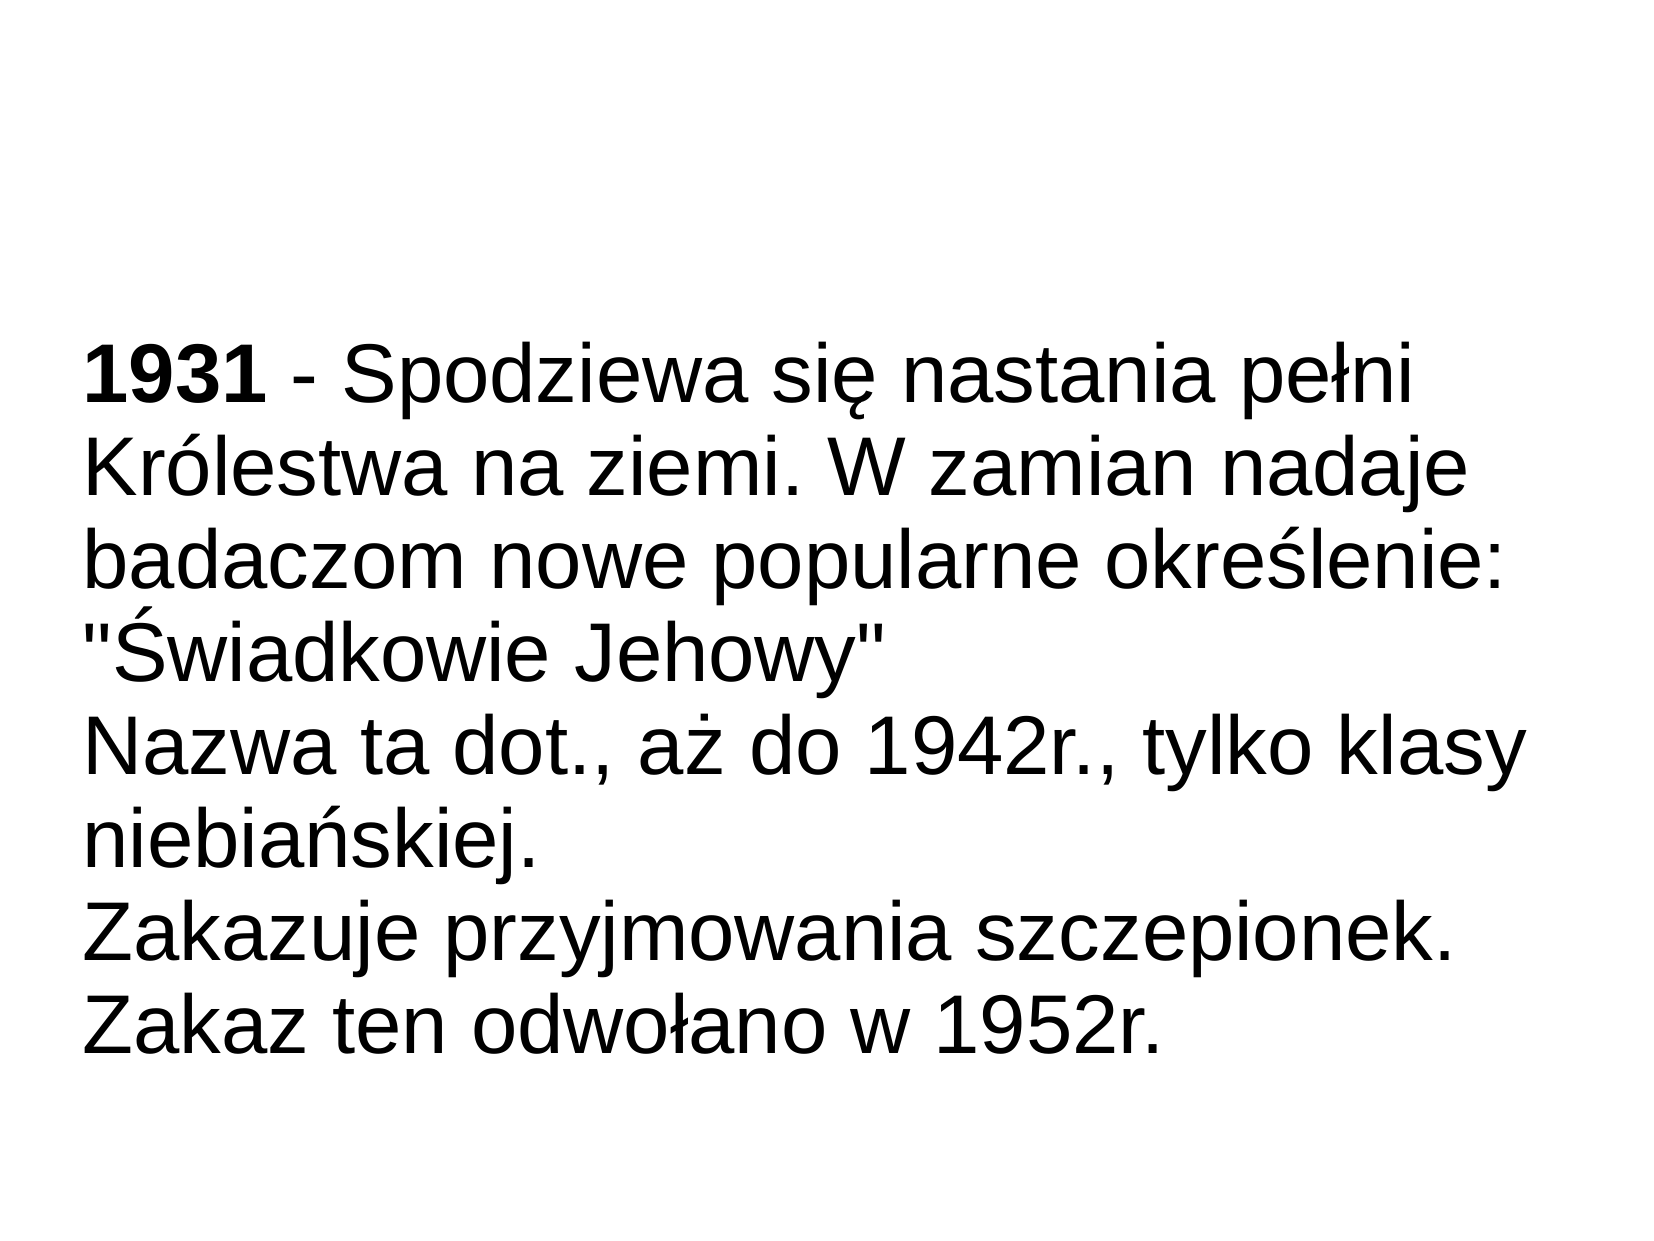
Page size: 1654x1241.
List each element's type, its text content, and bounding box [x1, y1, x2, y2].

subtitle 1931 - Spodziewa się nastania pełni Królestwa na ziemi. W zamian nadaje badaczom nowe popularne określenie: "Świadkowie Jehowy" Nazwa ta dot., aż do 1942r., tylko klasy niebiańskiej. Zakazuje przyjmowania szczepionek. Zakaz ten odwołano w 1952r. [82, 297, 1571, 1102]
